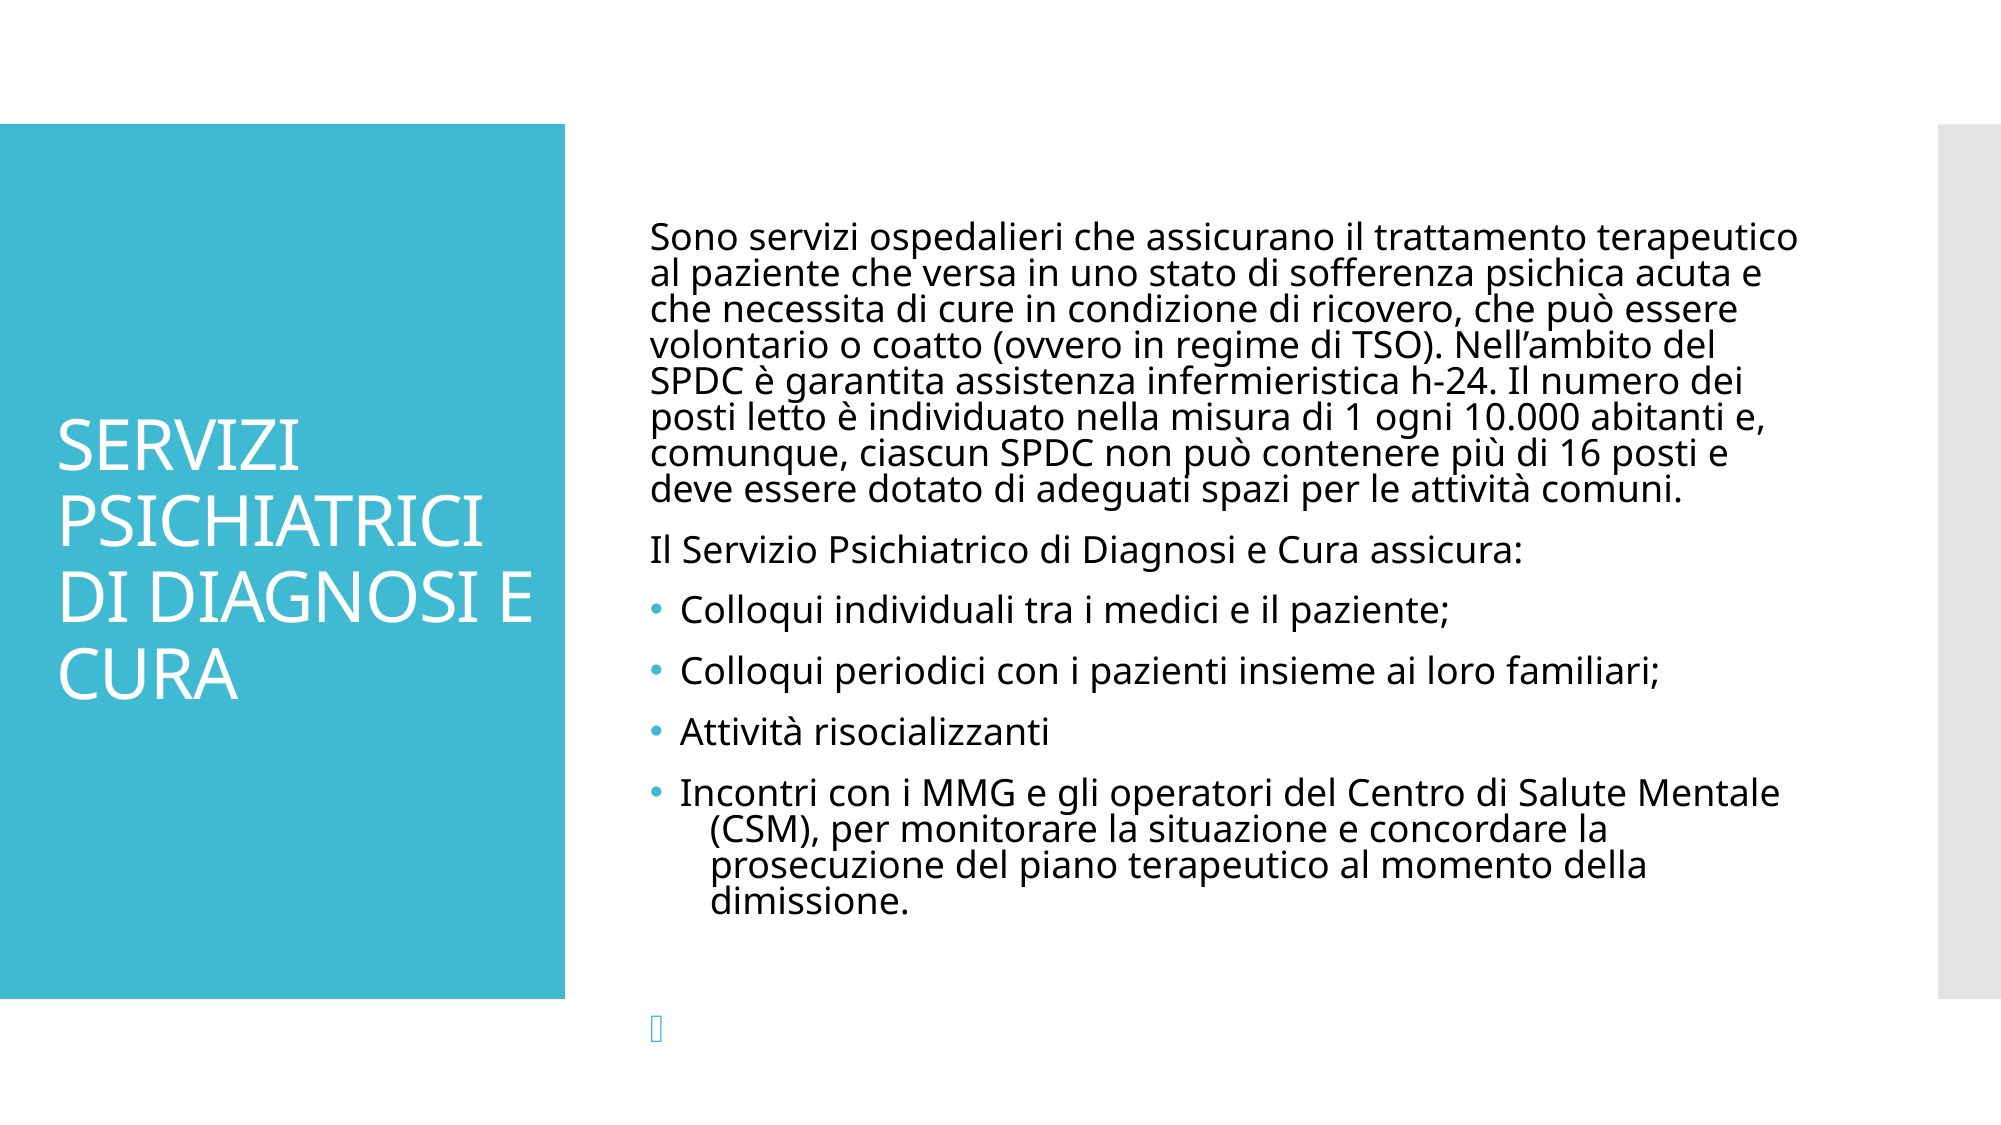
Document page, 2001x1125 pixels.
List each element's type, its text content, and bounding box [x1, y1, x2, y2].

list Sono servizi ospedalieri che assicurano il trattamento terapeutico al paziente che versa in uno stato di sofferenza psichica acuta e che necessita di cure in condizione di ricovero, che può essere volontario o coatto (ovvero in regime di TSO). Nell’ambito del SPDC è garantita assistenza infermieristica h-24. Il numero dei posti letto è individuato nella misura di 1 ogni 10.000 abitanti e, comunque, ciascun SPDC non può contenere più di 16 posti e deve essere dotato di adeguati spazi per le attività comuni. Il Servizio Psichiatrico di Diagnosi e Cura assicura: Colloqui individuali tra i medici e il paziente; Colloqui periodici con i pazienti insieme ai loro familiari; Attività risocializzanti Incontri con i MMG e gli operatori del Centro di Salute Mentale (CSM), per monitorare la situazione e concordare la prosecuzione del piano terapeutico al momento della dimissione. [634, 141, 1835, 982]
title SERVIZI PSICHIATRICI DI DIAGNOSI E CURA [41, 184, 588, 940]
